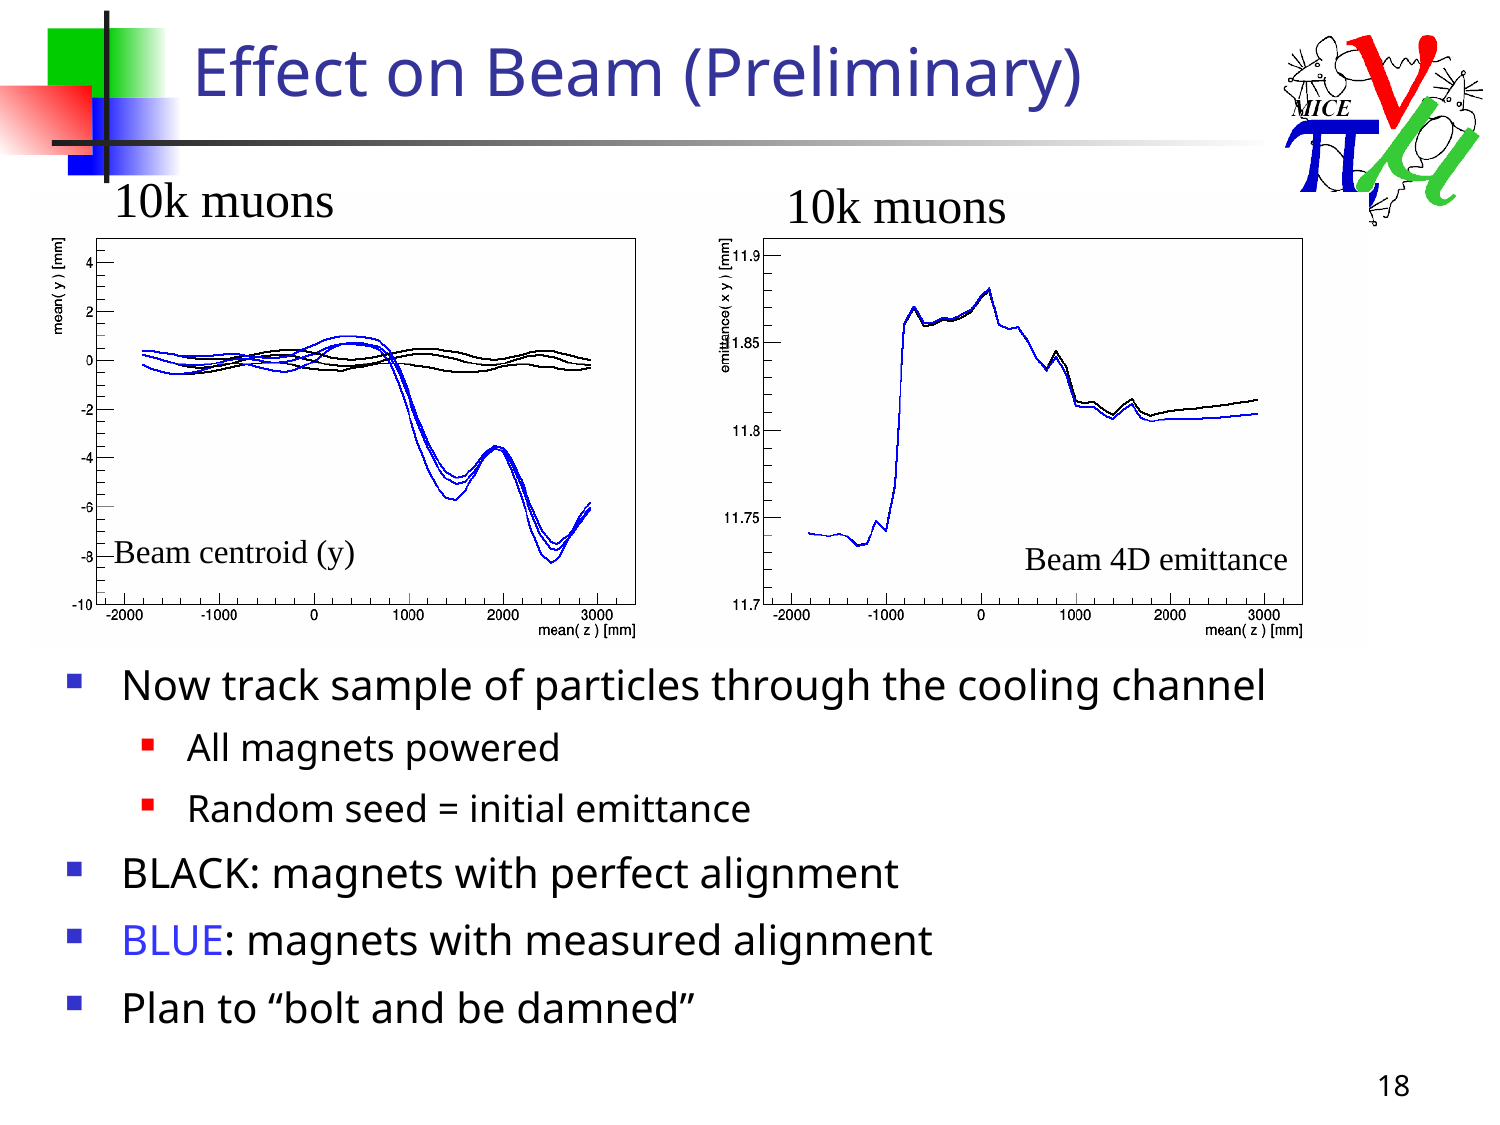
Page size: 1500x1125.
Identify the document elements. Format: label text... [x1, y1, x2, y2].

text_box 10k muons [98, 165, 350, 236]
title Effect on Beam (Preliminary) [191, 0, 1471, 164]
text_box Beam 4D emittance [1009, 532, 1304, 585]
list Now track sample of particles through the cooling channel All magnets powered Random seed = initial emittance BLACK: magnets with perfect alignment BLUE: magnets with measured alignment Plan to “bolt and be damned” [64, 655, 1500, 990]
text_box 10k muons [771, 171, 1022, 242]
text_box Beam centroid (y) [98, 526, 371, 579]
picture [29, 5, 1500, 650]
